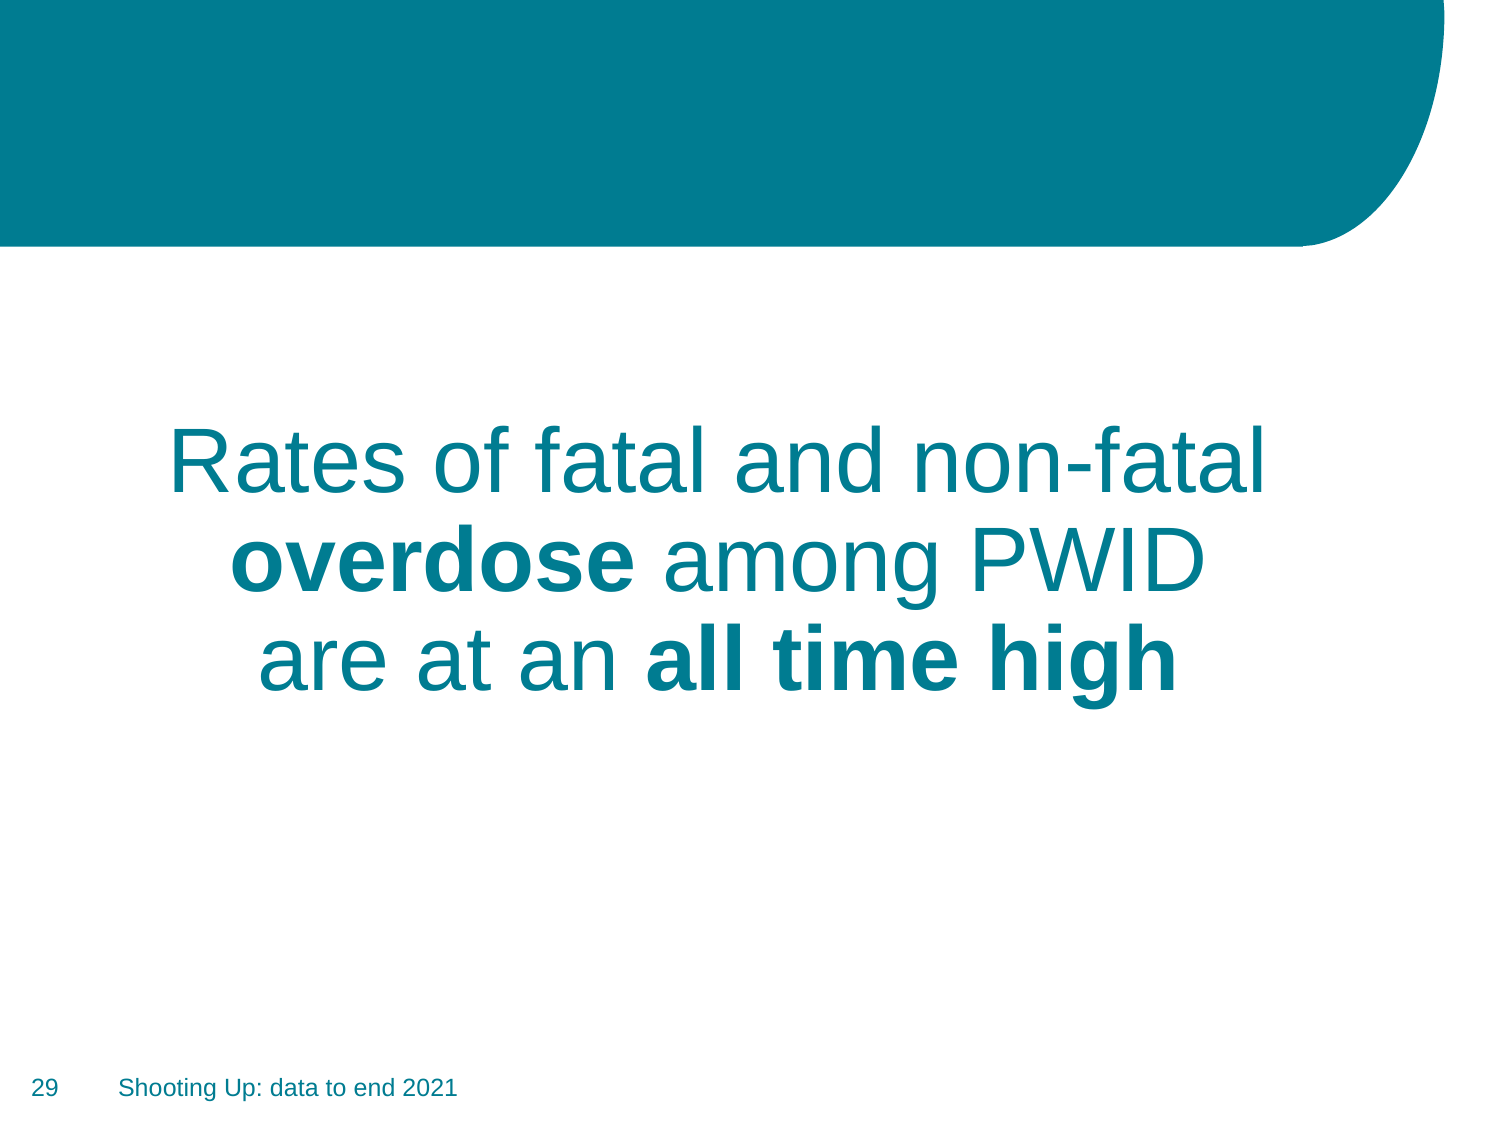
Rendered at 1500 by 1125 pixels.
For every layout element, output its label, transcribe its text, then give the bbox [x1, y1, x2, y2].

text_box Shooting Up: data to end 2021 [103, 1056, 1335, 1116]
title Rates of fatal and non-fatal overdose among PWID are at an all time high [147, 406, 1291, 719]
text_box [16, 1056, 90, 1117]
